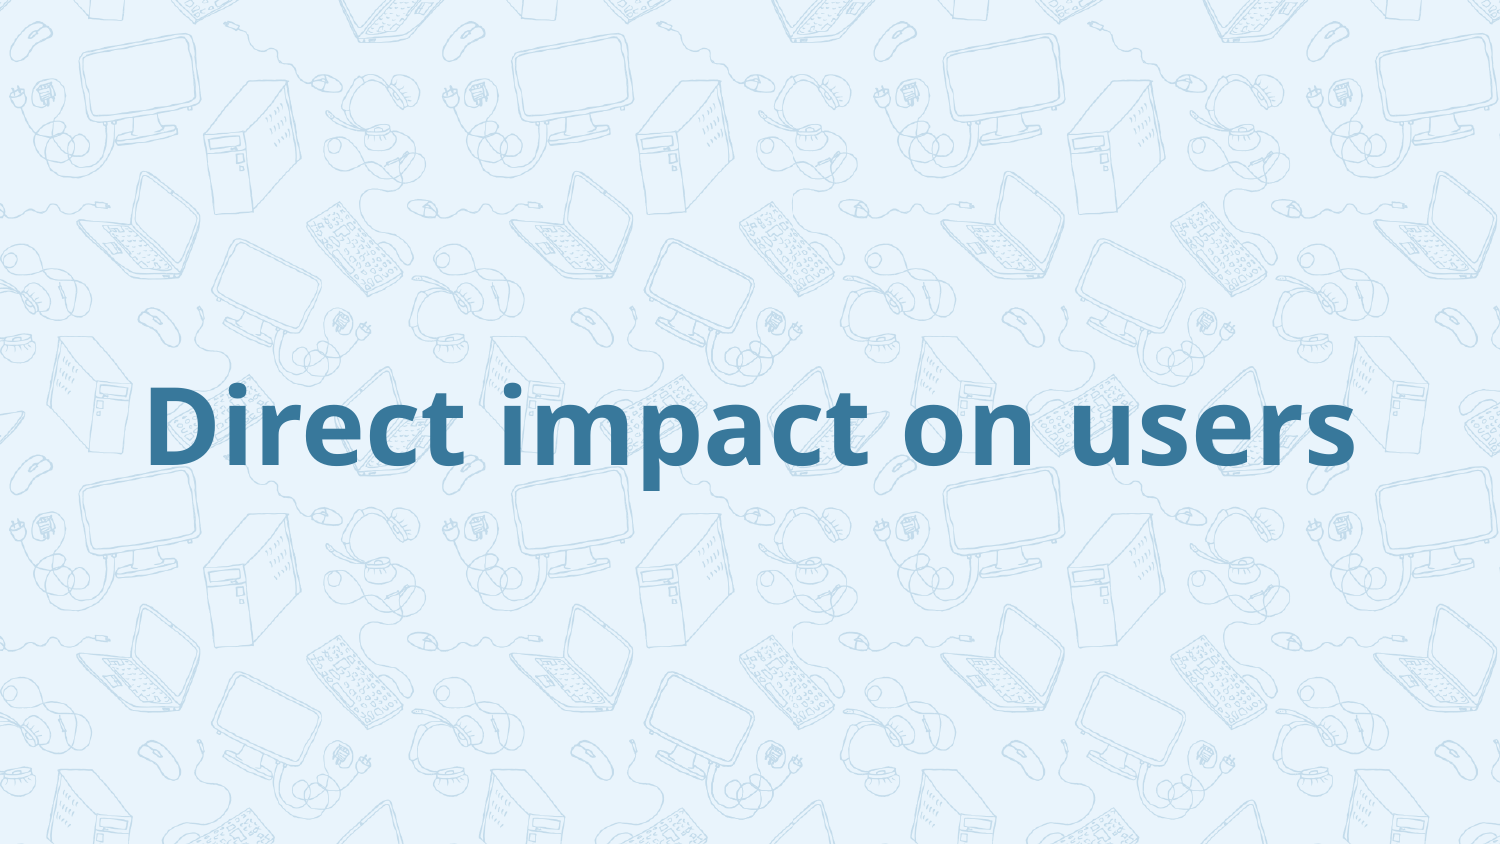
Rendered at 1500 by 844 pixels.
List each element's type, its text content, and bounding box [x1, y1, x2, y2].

title Direct impact on users [51, 352, 1449, 491]
picture [0, 0, 1500, 844]
